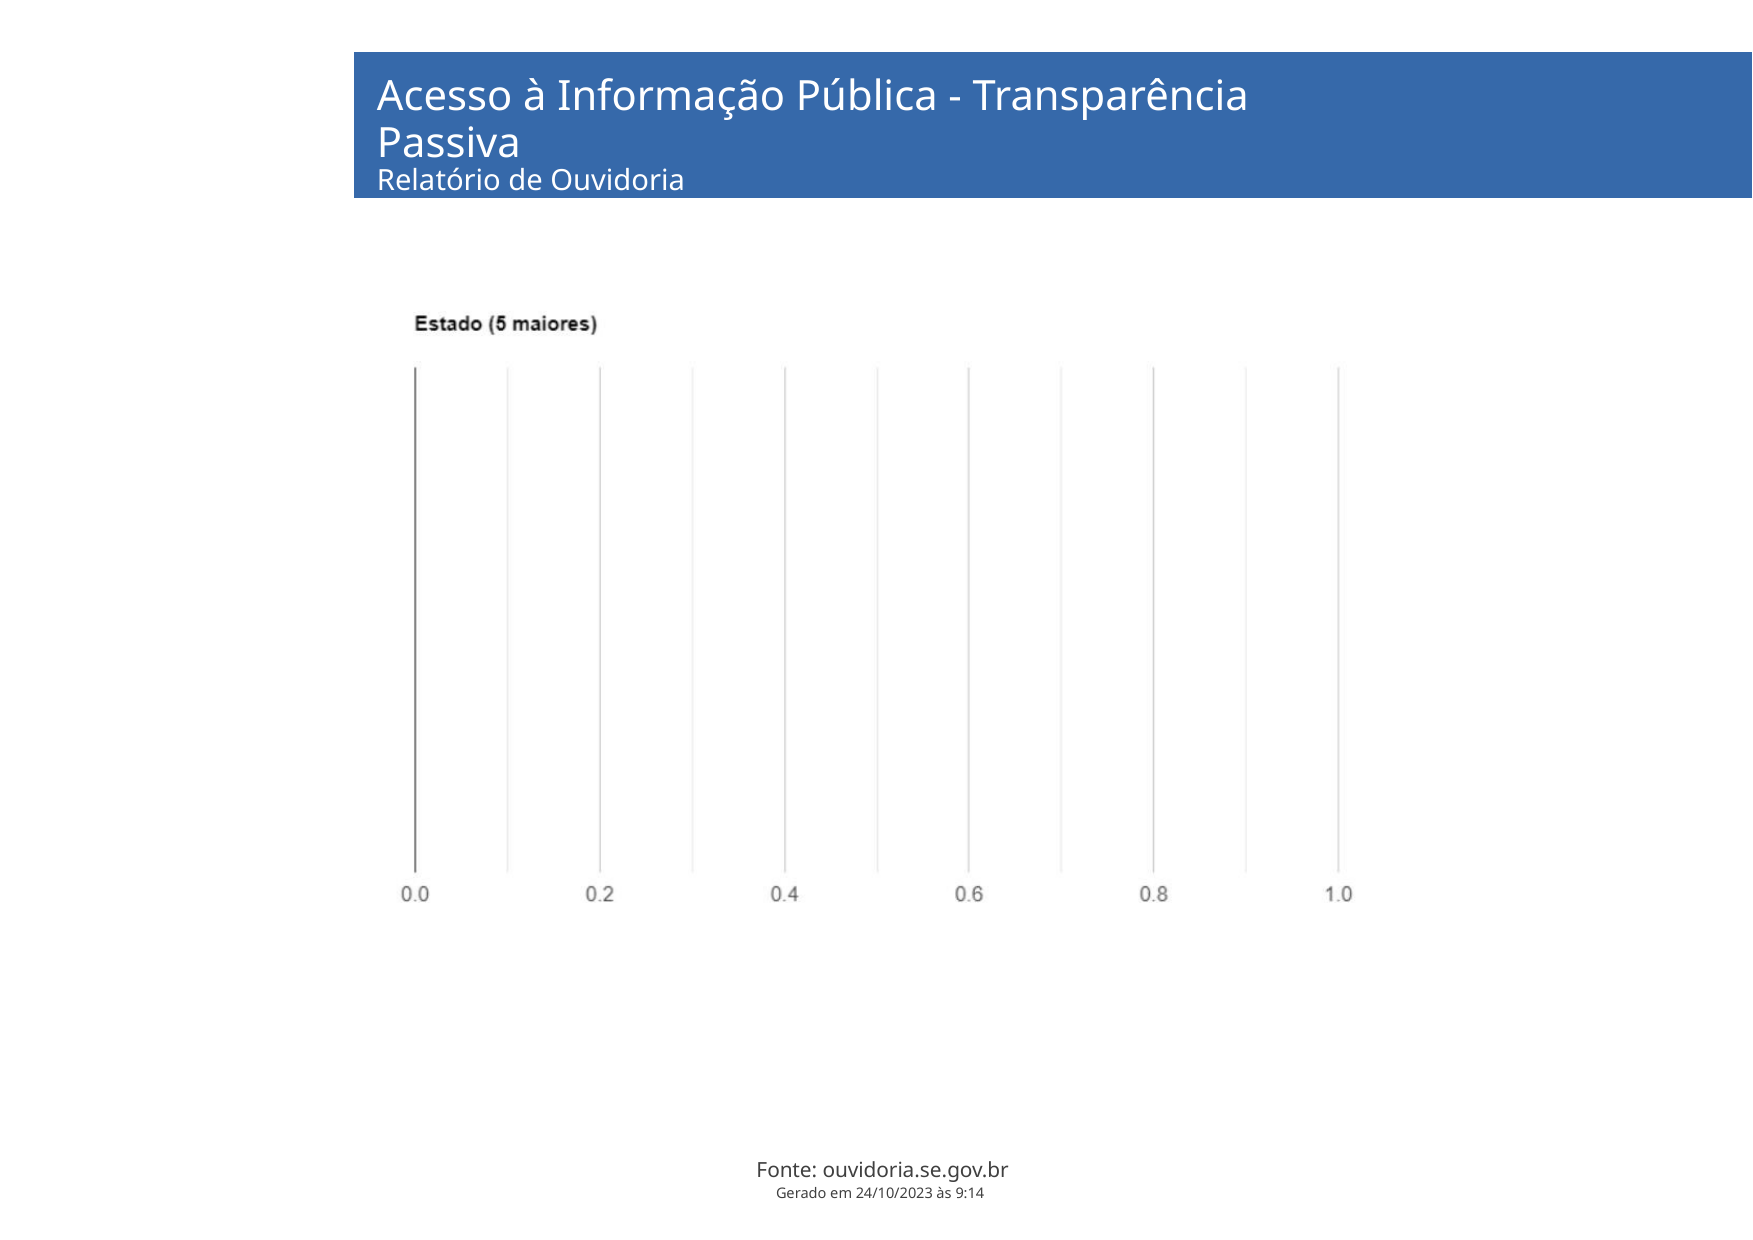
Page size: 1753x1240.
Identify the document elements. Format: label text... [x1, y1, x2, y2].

text_box [354, 52, 1752, 198]
text_box Acesso à Informação Pública - Transparência Passiva Relatório de Ouvidoria EMSETUR - Setembro a Setembro de 2023 [376, 72, 1403, 228]
text_box Fonte: ouvidoria.se.gov.br Gerado em 24/10/2023 às 9:14 [756, 1158, 1023, 1202]
text_box [155, 211, 1599, 1028]
